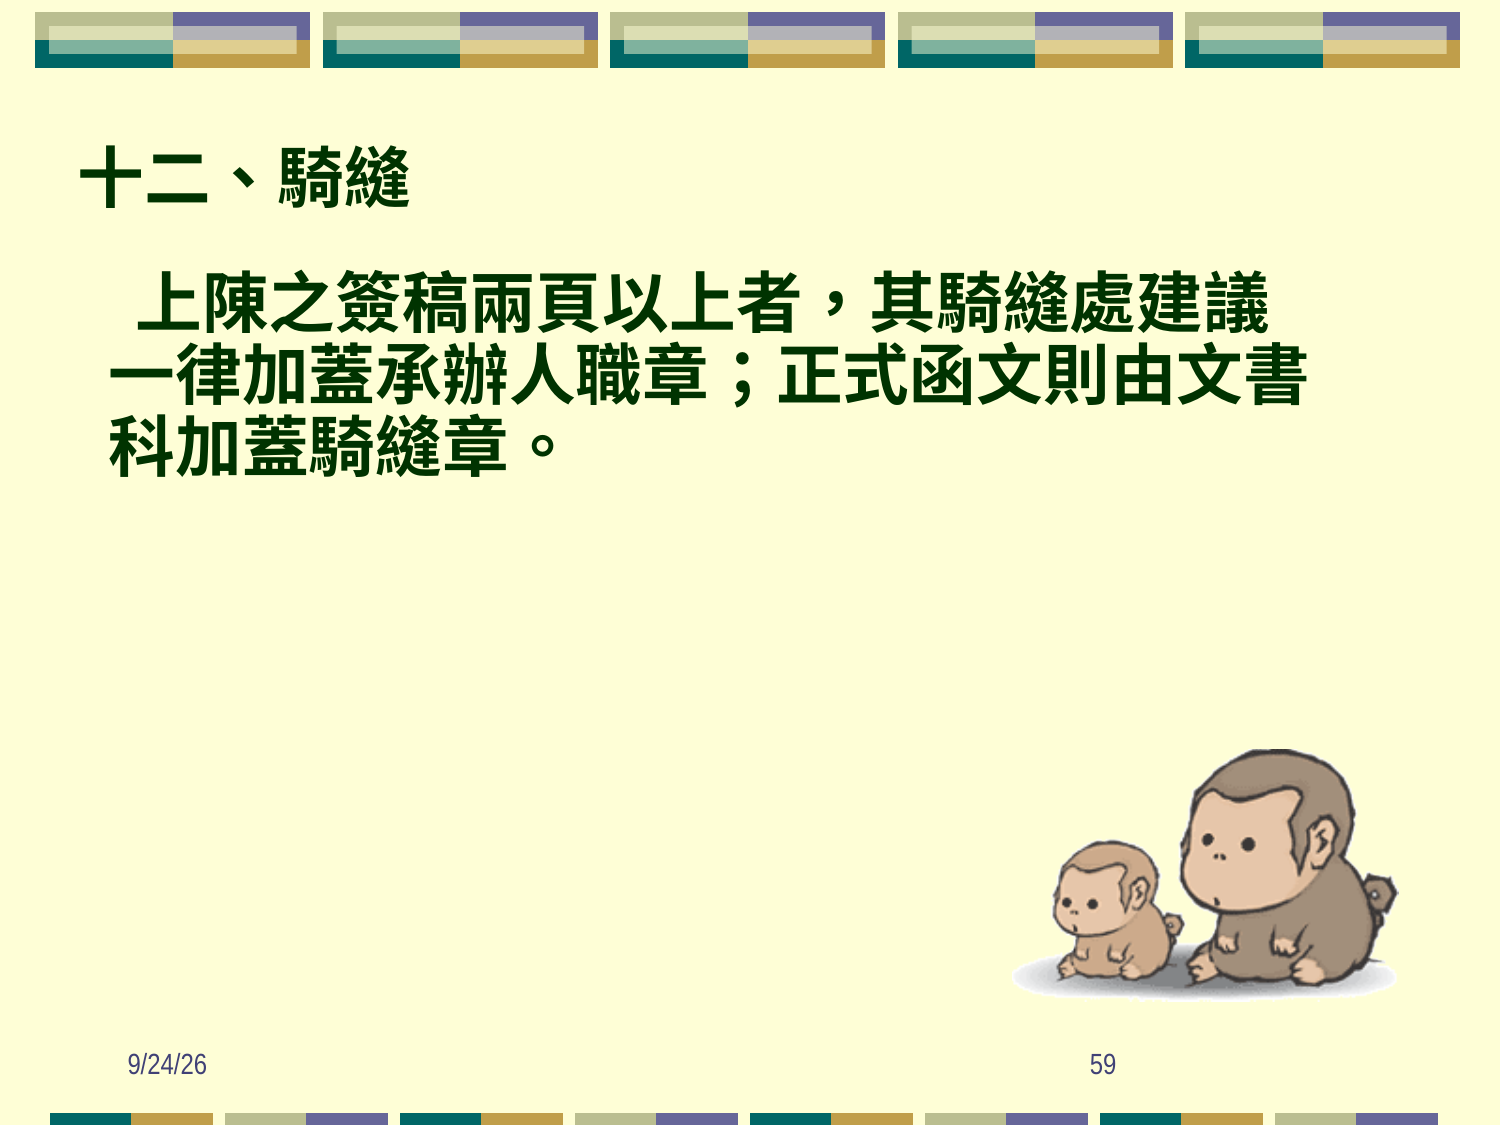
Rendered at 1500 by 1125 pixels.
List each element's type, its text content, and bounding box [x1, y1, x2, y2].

picture [1012, 750, 1399, 1002]
text_box [1012, 50, 1463, 150]
text_box [112, 1012, 426, 1088]
list [50, 99, 1263, 262]
text_box 上陳之簽稿兩頁以上者，其騎縫處建議一律加蓋承辦人職章；正式函文則由文書科加蓋騎縫章。 [37, 262, 1350, 525]
text_box 十二、騎縫 [62, 137, 713, 237]
text_box [1074, 1012, 1388, 1088]
